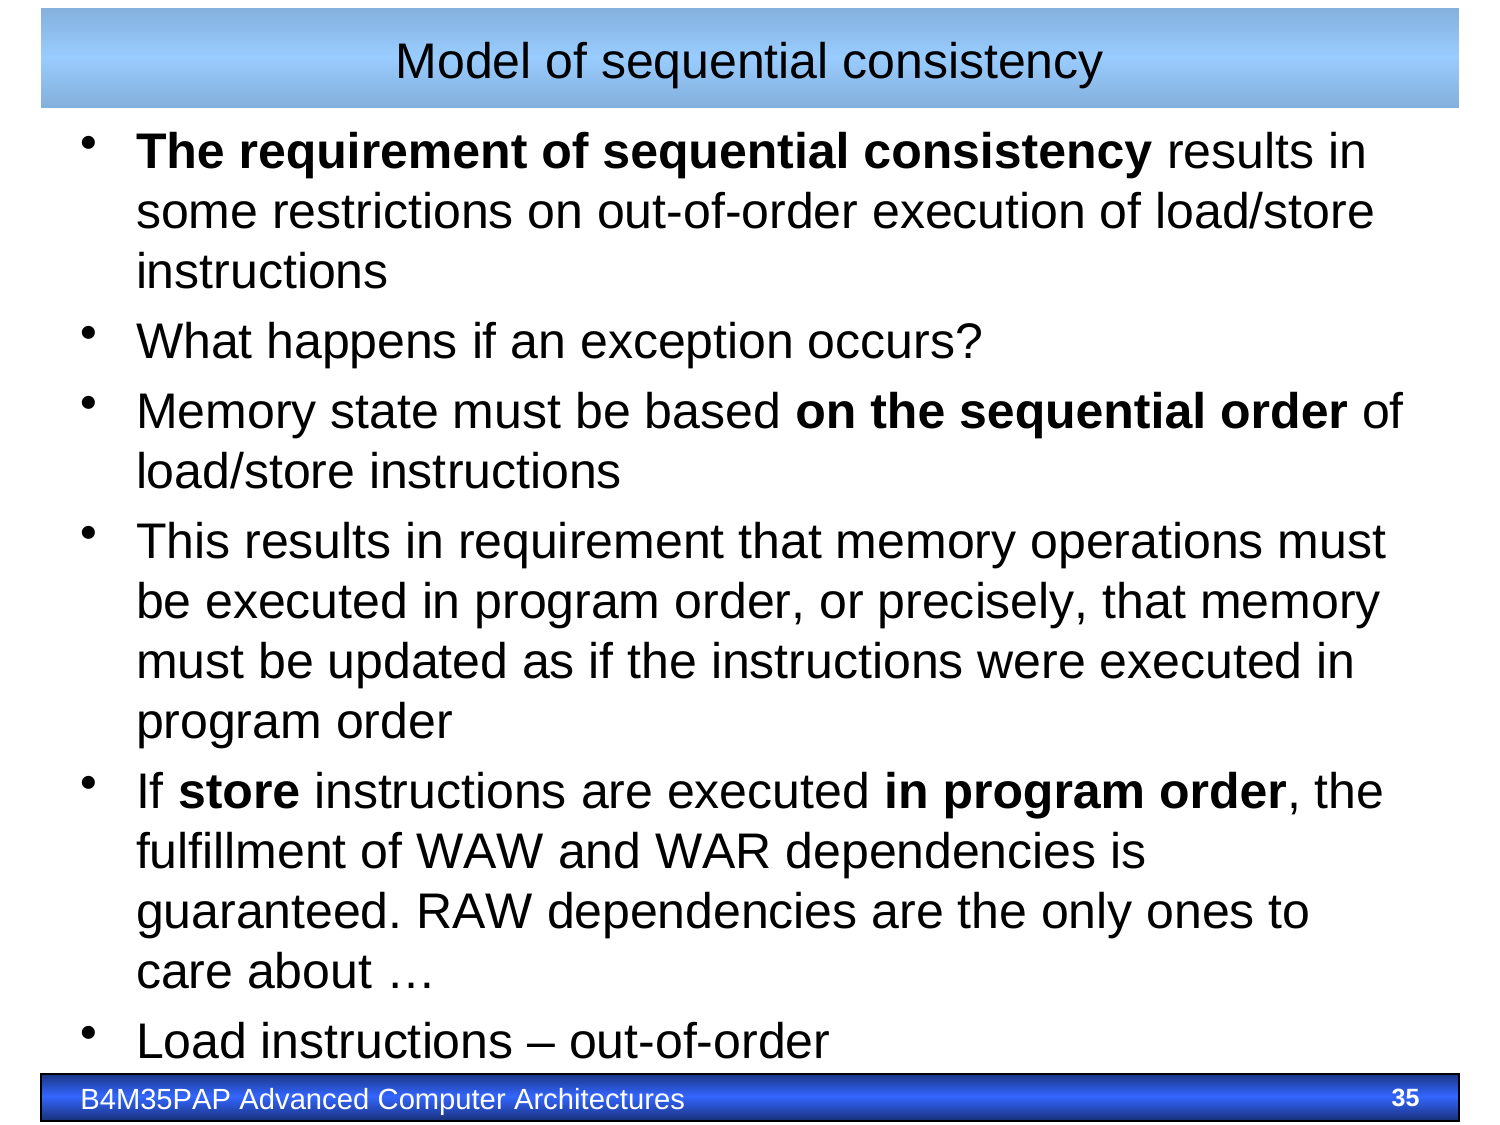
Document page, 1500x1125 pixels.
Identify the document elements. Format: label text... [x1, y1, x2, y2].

title Model of sequential consistency [41, 8, 1459, 108]
list The requirement of sequential consistency results in some restrictions on out-of-order execution of load/store instructions What happens if an exception occurs? Memory state must be based on the sequential order of load/store instructions This results in requirement that memory operations must be executed in program order, or precisely, that memory must be updated as if the instructions were executed in program order If store instructions are executed in program order, the fulfillment of WAW and WAR dependencies is guaranteed. RAW dependencies are the only ones to care about … Load instructions – out-of-order [64, 111, 1436, 938]
